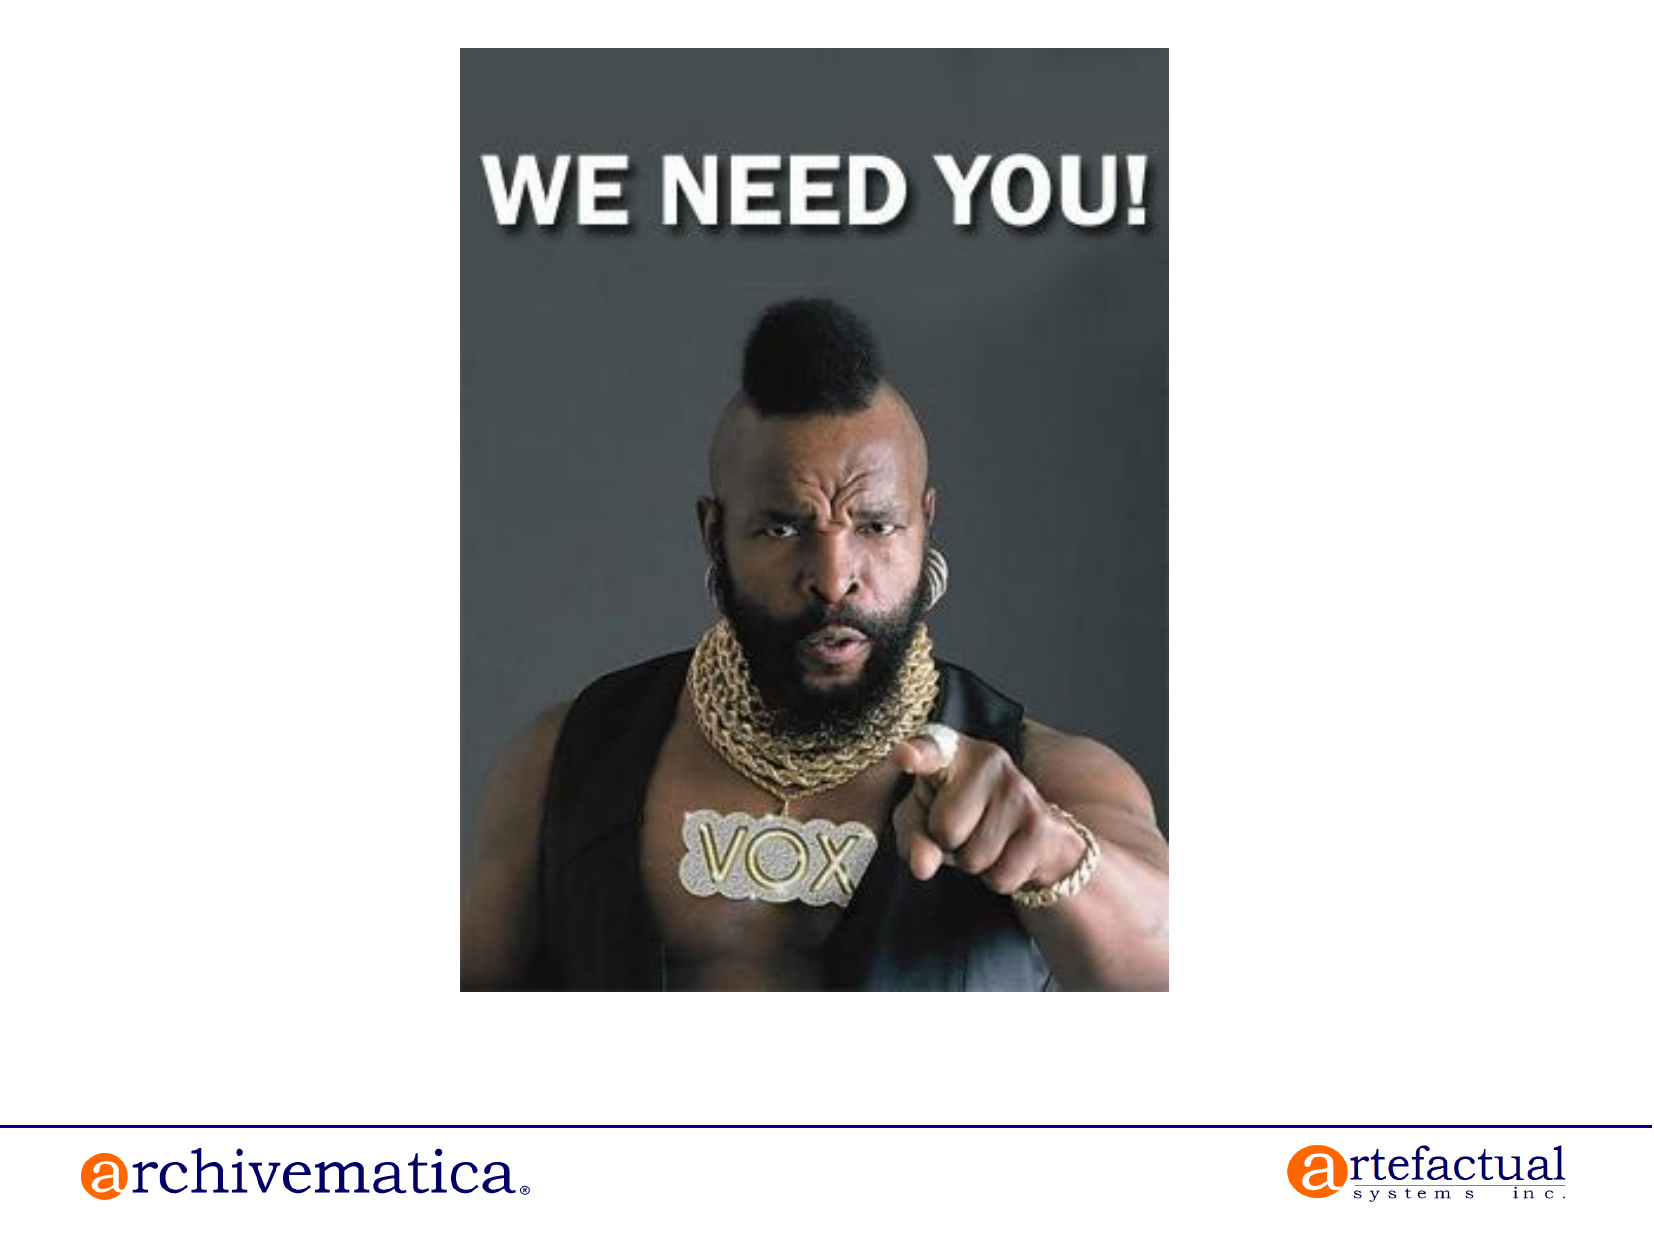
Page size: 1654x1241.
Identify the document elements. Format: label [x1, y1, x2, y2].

picture [81, 1133, 531, 1216]
picture [1280, 1137, 1577, 1209]
picture [460, 48, 1169, 992]
